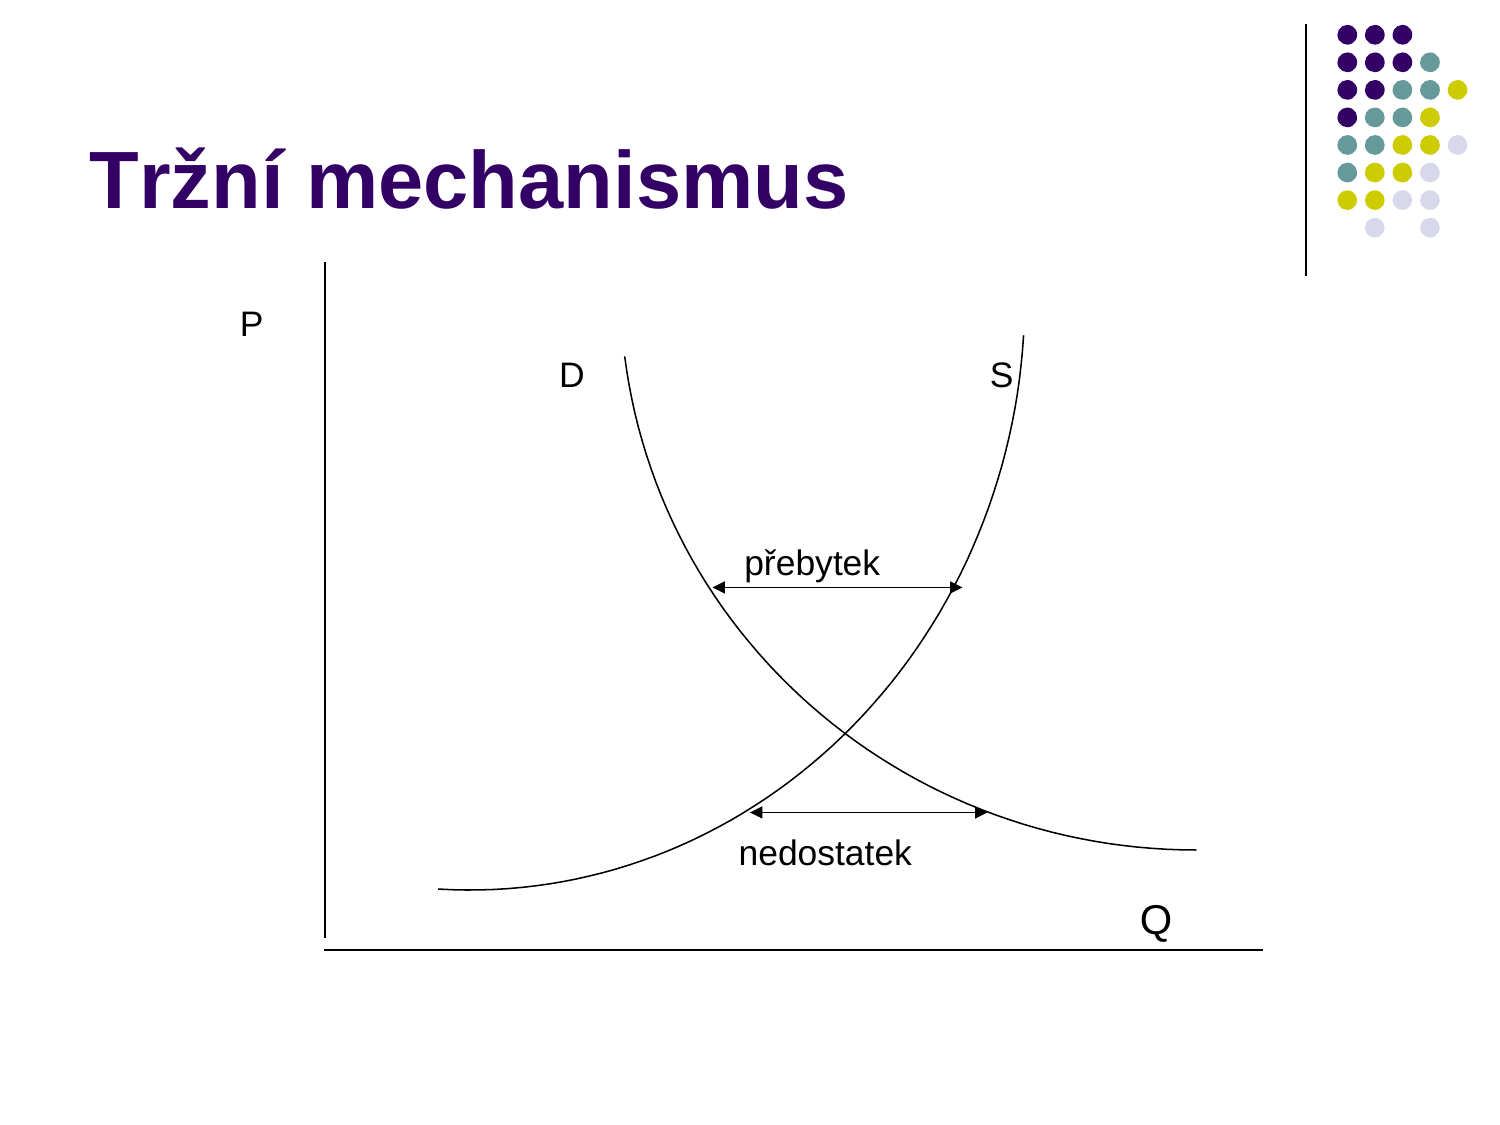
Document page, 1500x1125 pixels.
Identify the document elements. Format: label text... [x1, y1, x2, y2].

list P D S přebytek nedostatek Q [75, 282, 1426, 1006]
title Tržní mechanismus [74, 20, 1313, 233]
